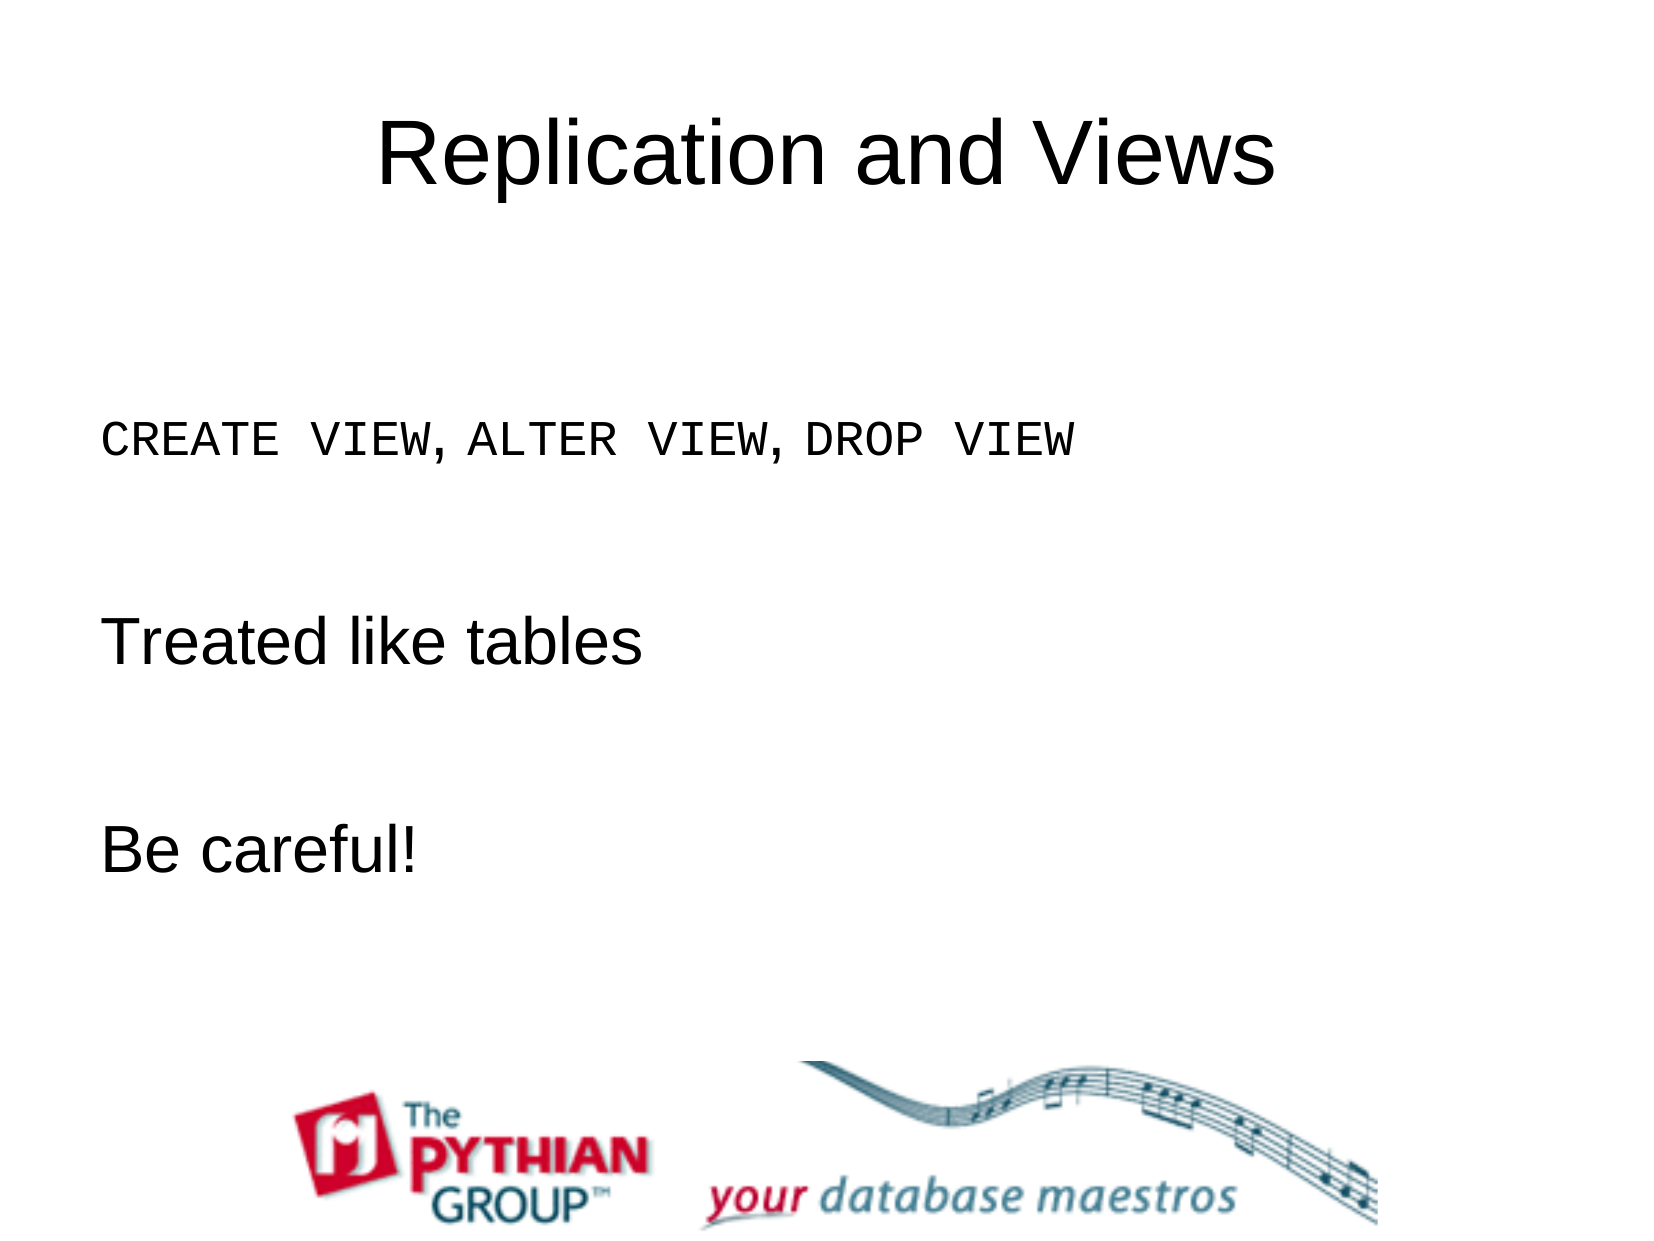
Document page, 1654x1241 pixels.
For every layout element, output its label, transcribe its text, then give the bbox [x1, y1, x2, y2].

title Replication and Views [82, 56, 1571, 250]
picture [266, 1094, 1378, 1241]
list CREATE VIEW, ALTER VIEW, DROP VIEW Treated like tables Be careful! [82, 290, 1571, 1094]
